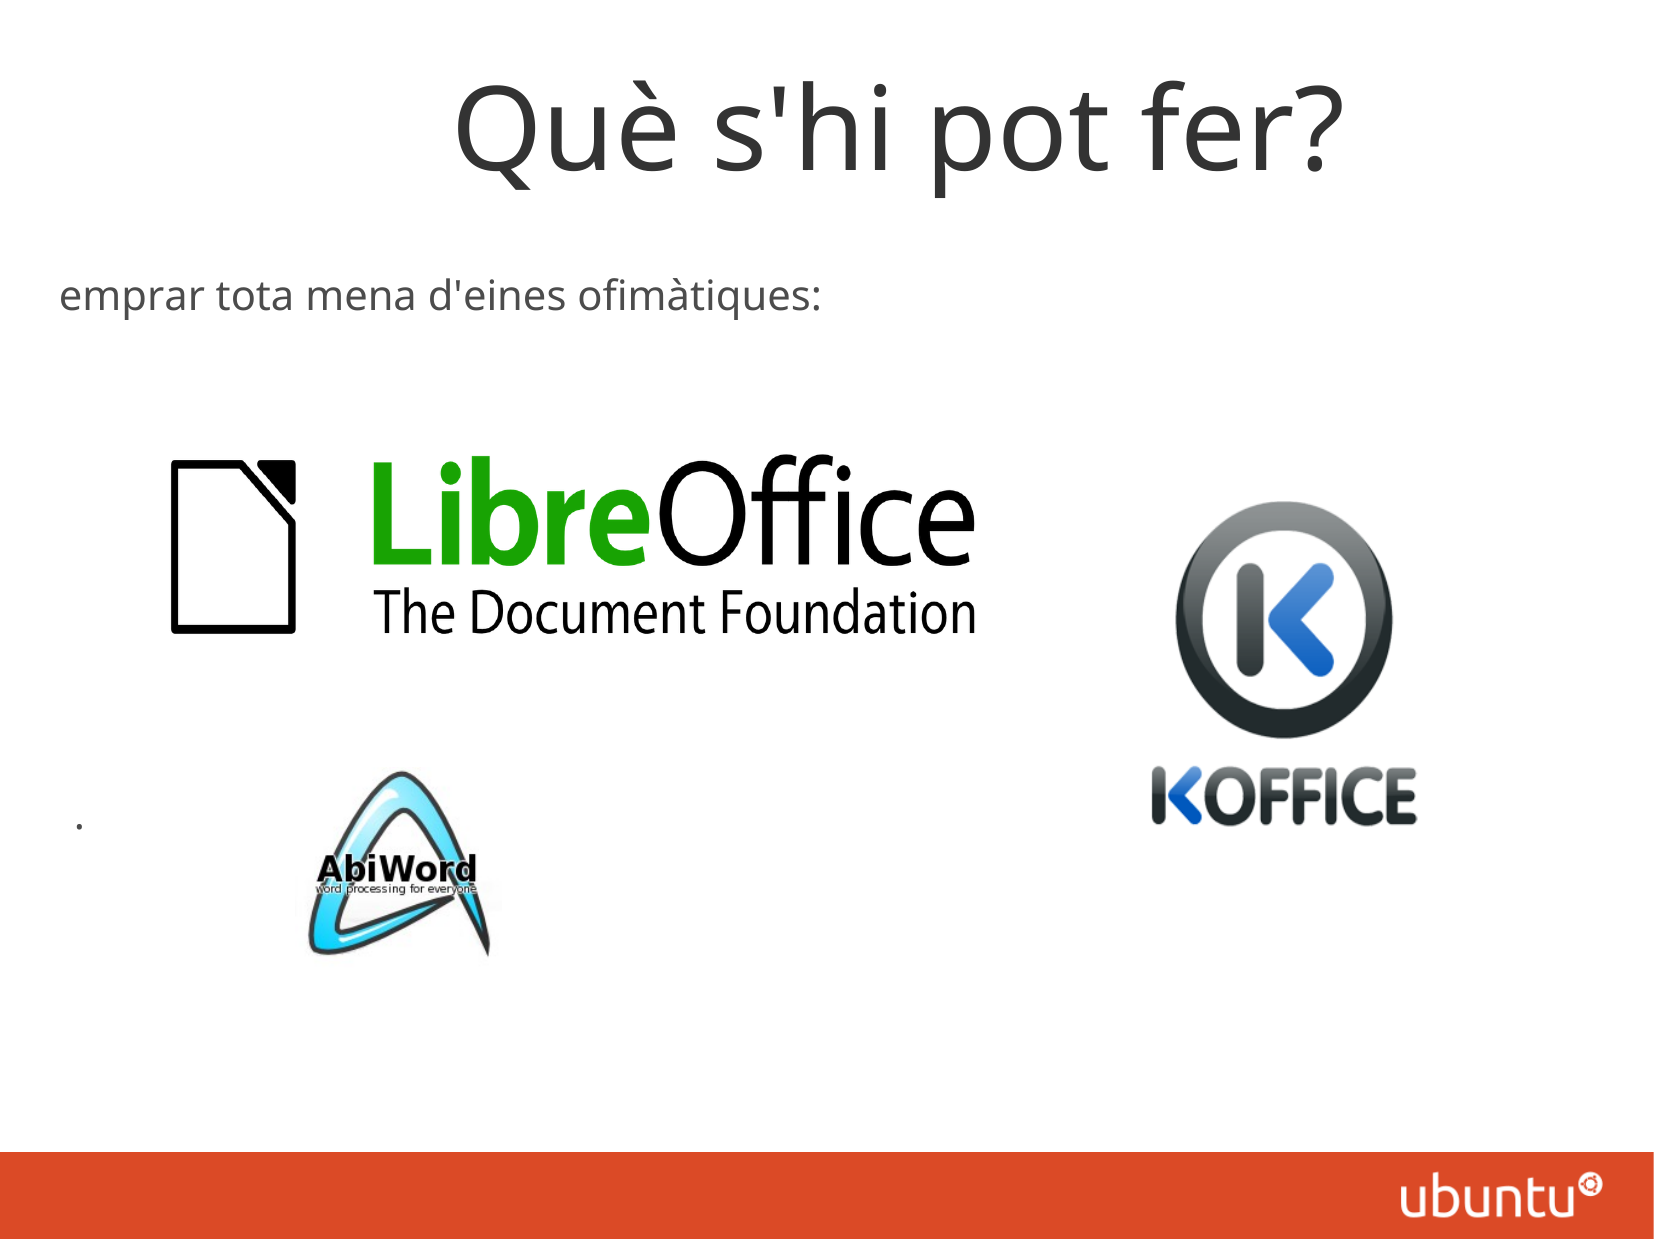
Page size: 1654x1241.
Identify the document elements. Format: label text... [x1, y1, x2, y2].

picture [295, 767, 502, 975]
picture [0, 1152, 1654, 1239]
picture [1151, 501, 1418, 827]
text_box emprar tota mena d'eines ofimàtiques: . [59, 265, 1625, 1085]
title Què s'hi pot fer? [55, 29, 1595, 237]
picture [122, 413, 1034, 680]
